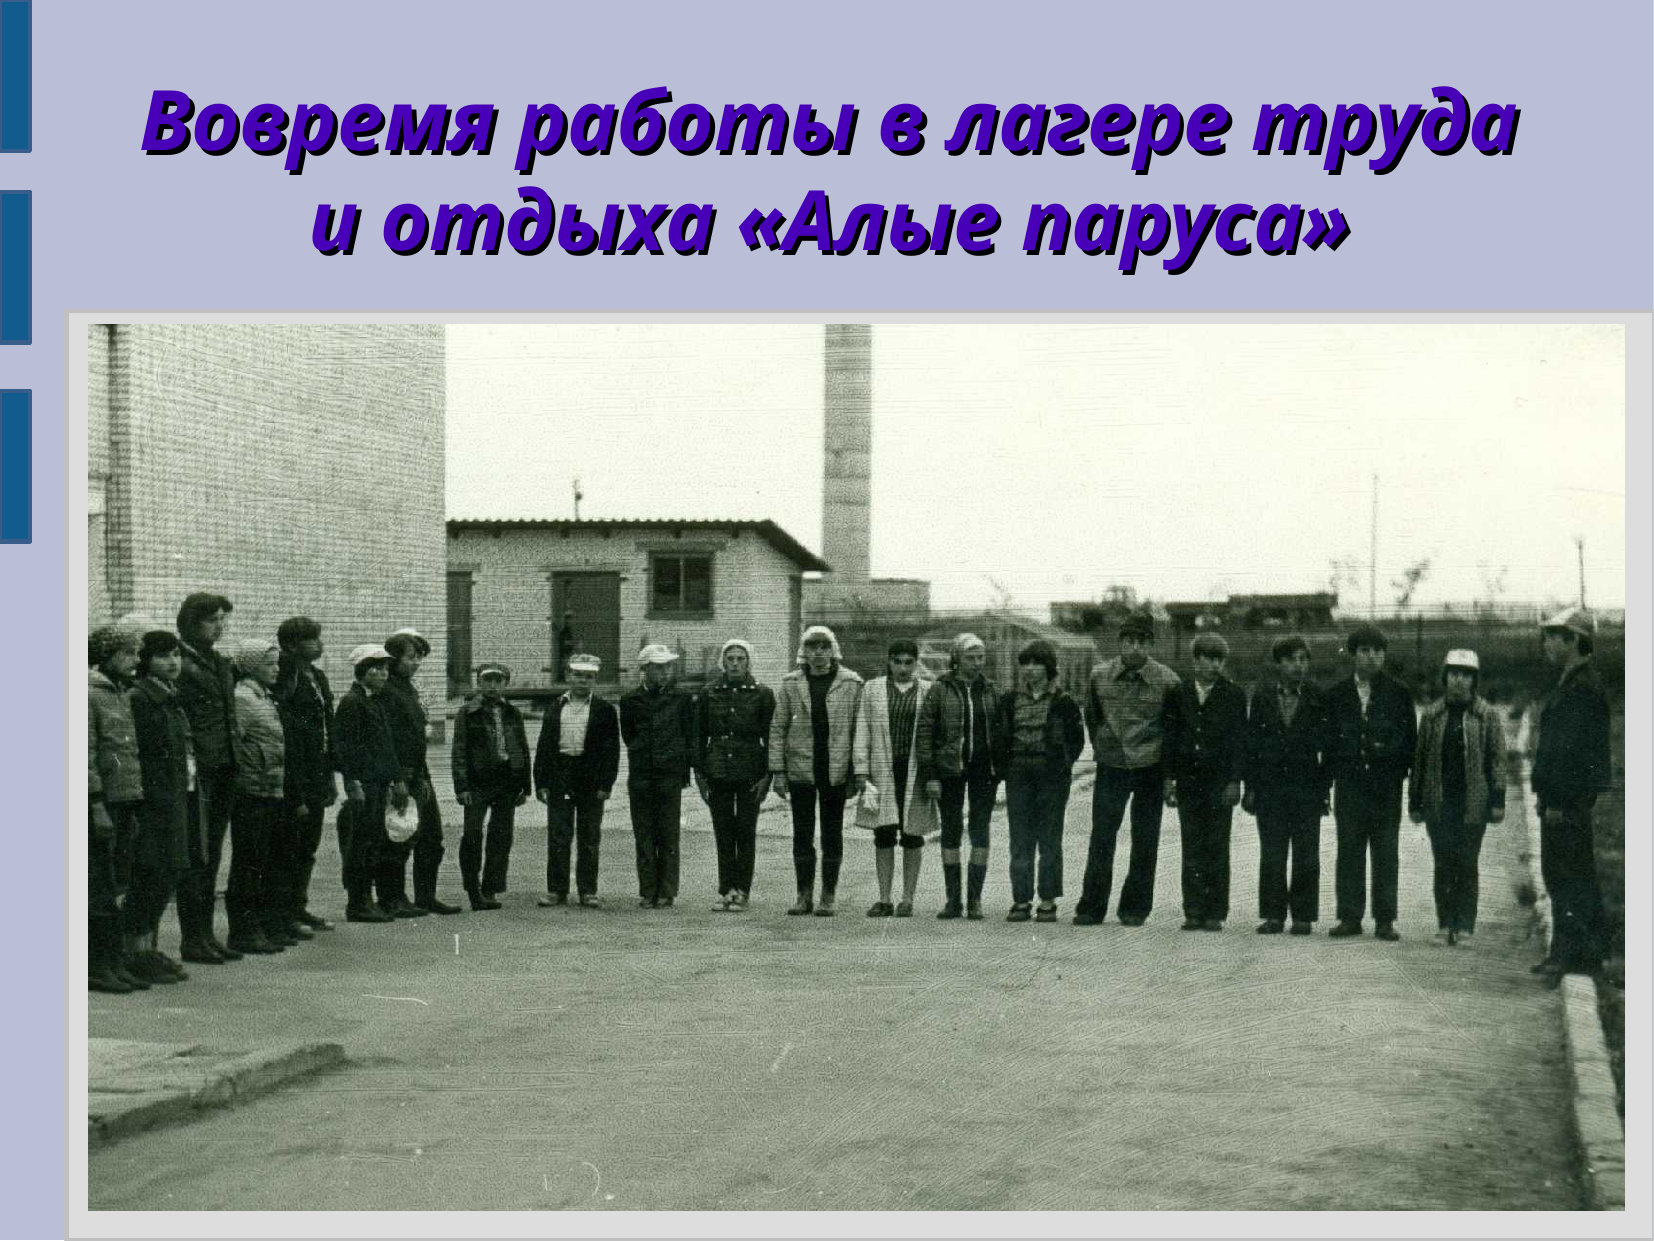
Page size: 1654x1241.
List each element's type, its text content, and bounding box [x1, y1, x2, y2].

picture [88, 324, 1625, 1211]
title Вовремя работы в лагере труда и отдыха «Алые паруса» [123, 0, 1536, 324]
